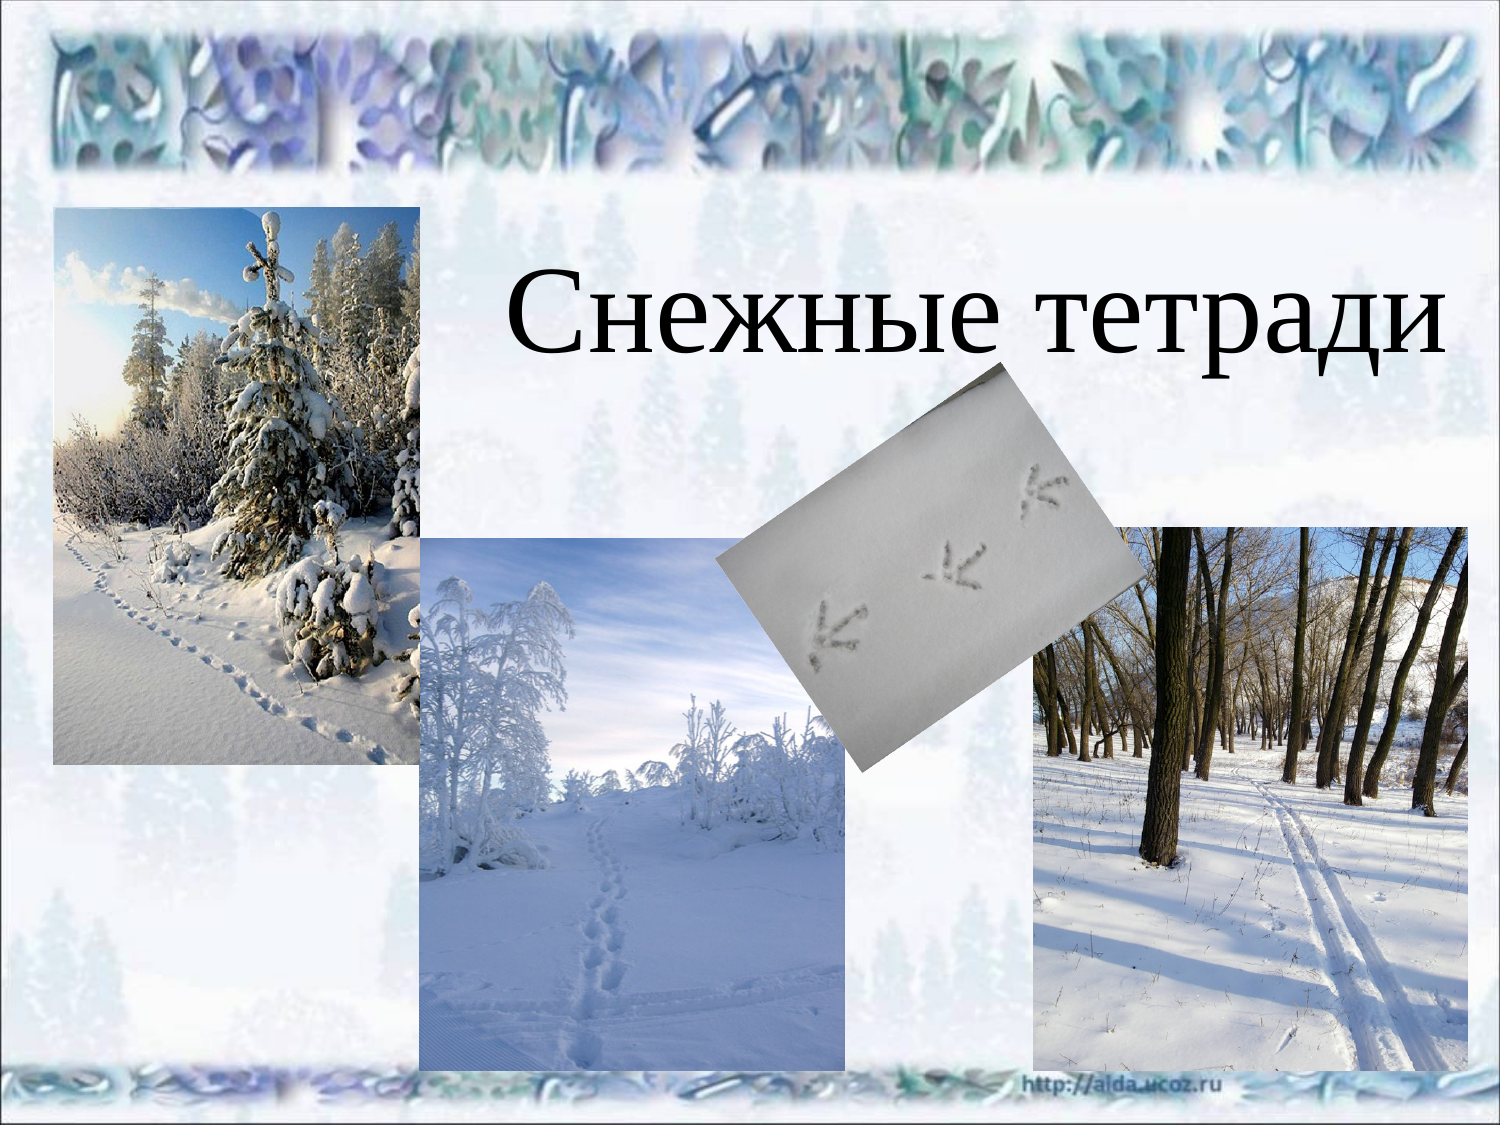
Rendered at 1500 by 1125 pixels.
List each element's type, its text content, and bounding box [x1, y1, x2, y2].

text_box Снежные тетради [490, 220, 1472, 387]
picture [0, 0, 1500, 1125]
